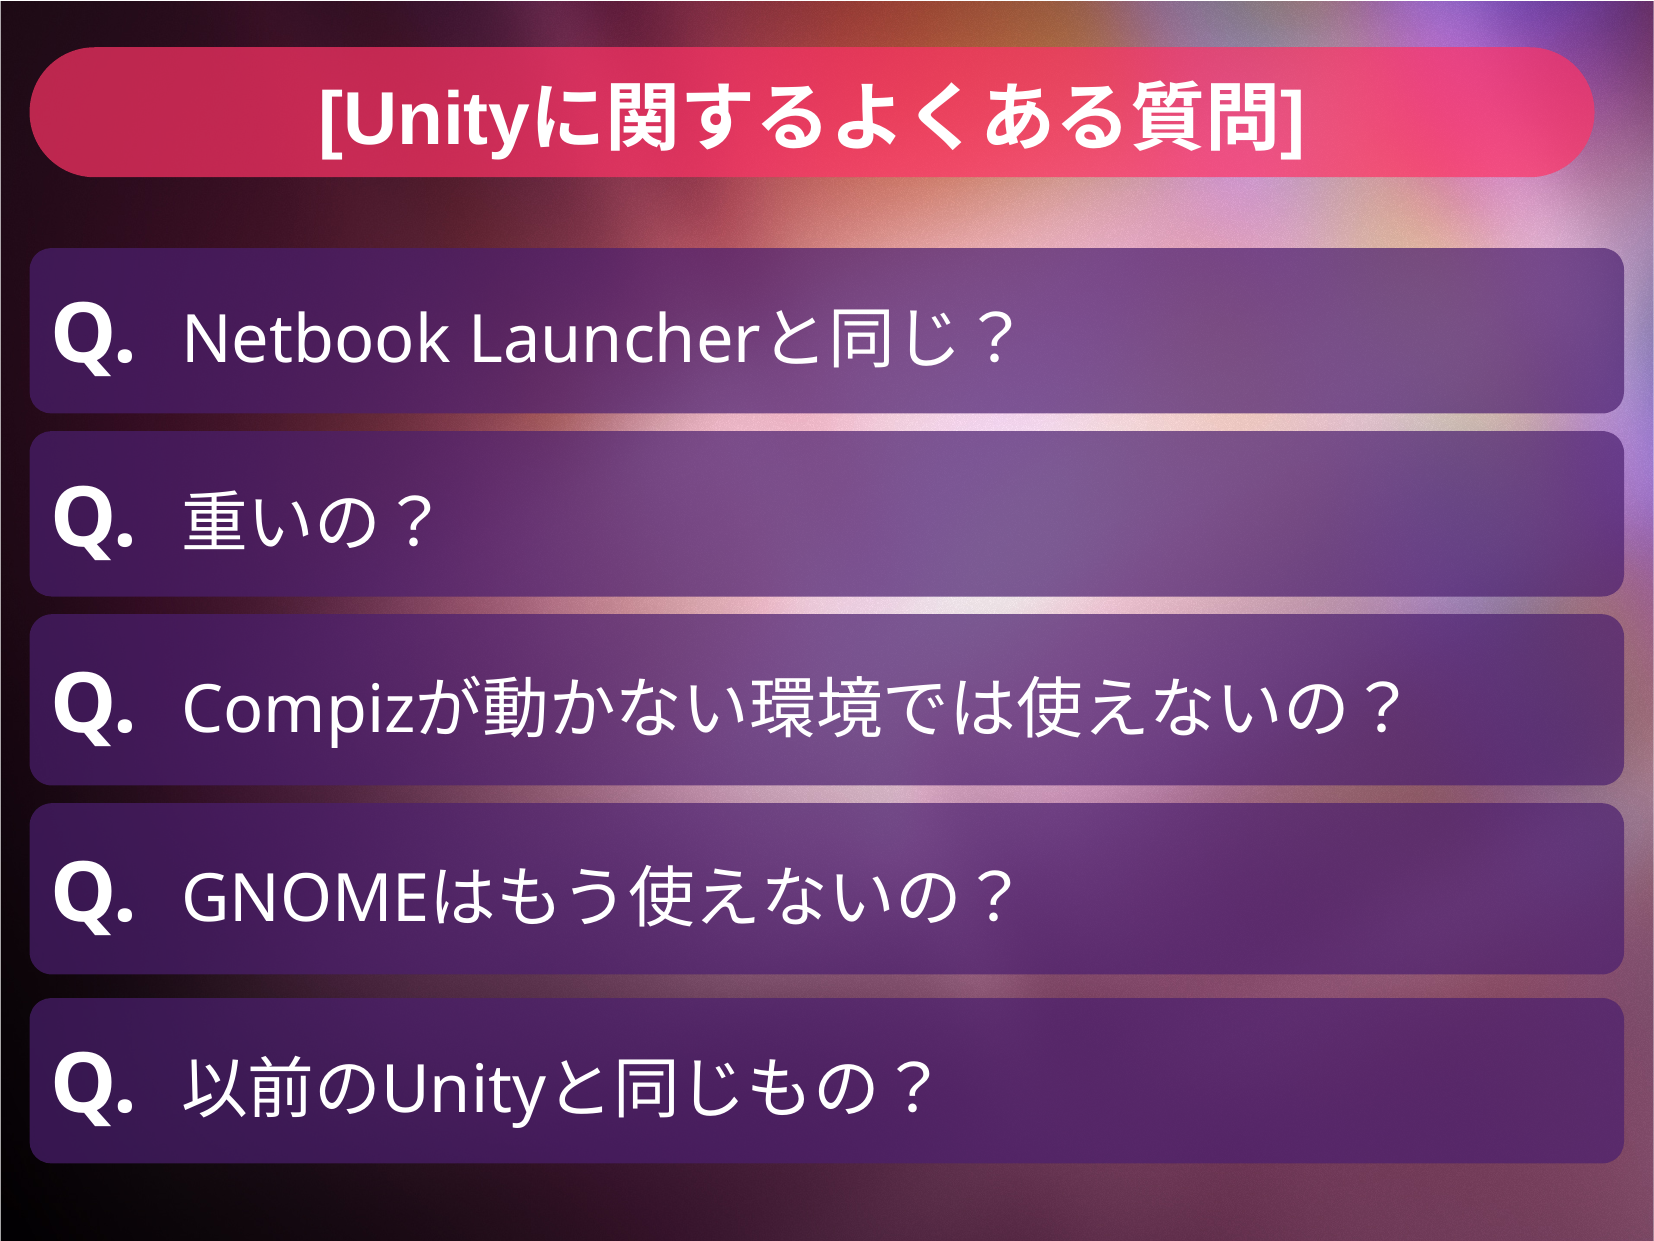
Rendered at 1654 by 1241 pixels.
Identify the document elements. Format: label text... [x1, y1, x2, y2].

text_box Q. Compizが動かない環境では使えないの？ [29, 614, 1625, 786]
text_box Q. 以前のUnityと同じもの？ [29, 998, 1625, 1164]
picture [0, 1, 1654, 1241]
text_box Q. GNOMEはもう使えないの？ [29, 803, 1625, 975]
text_box Q. 重いの？ [29, 431, 1625, 597]
text_box Q. Netbook Launcherと同じ？ [29, 248, 1625, 414]
text_box [Unityに関するよくある質問] [29, 47, 1595, 178]
